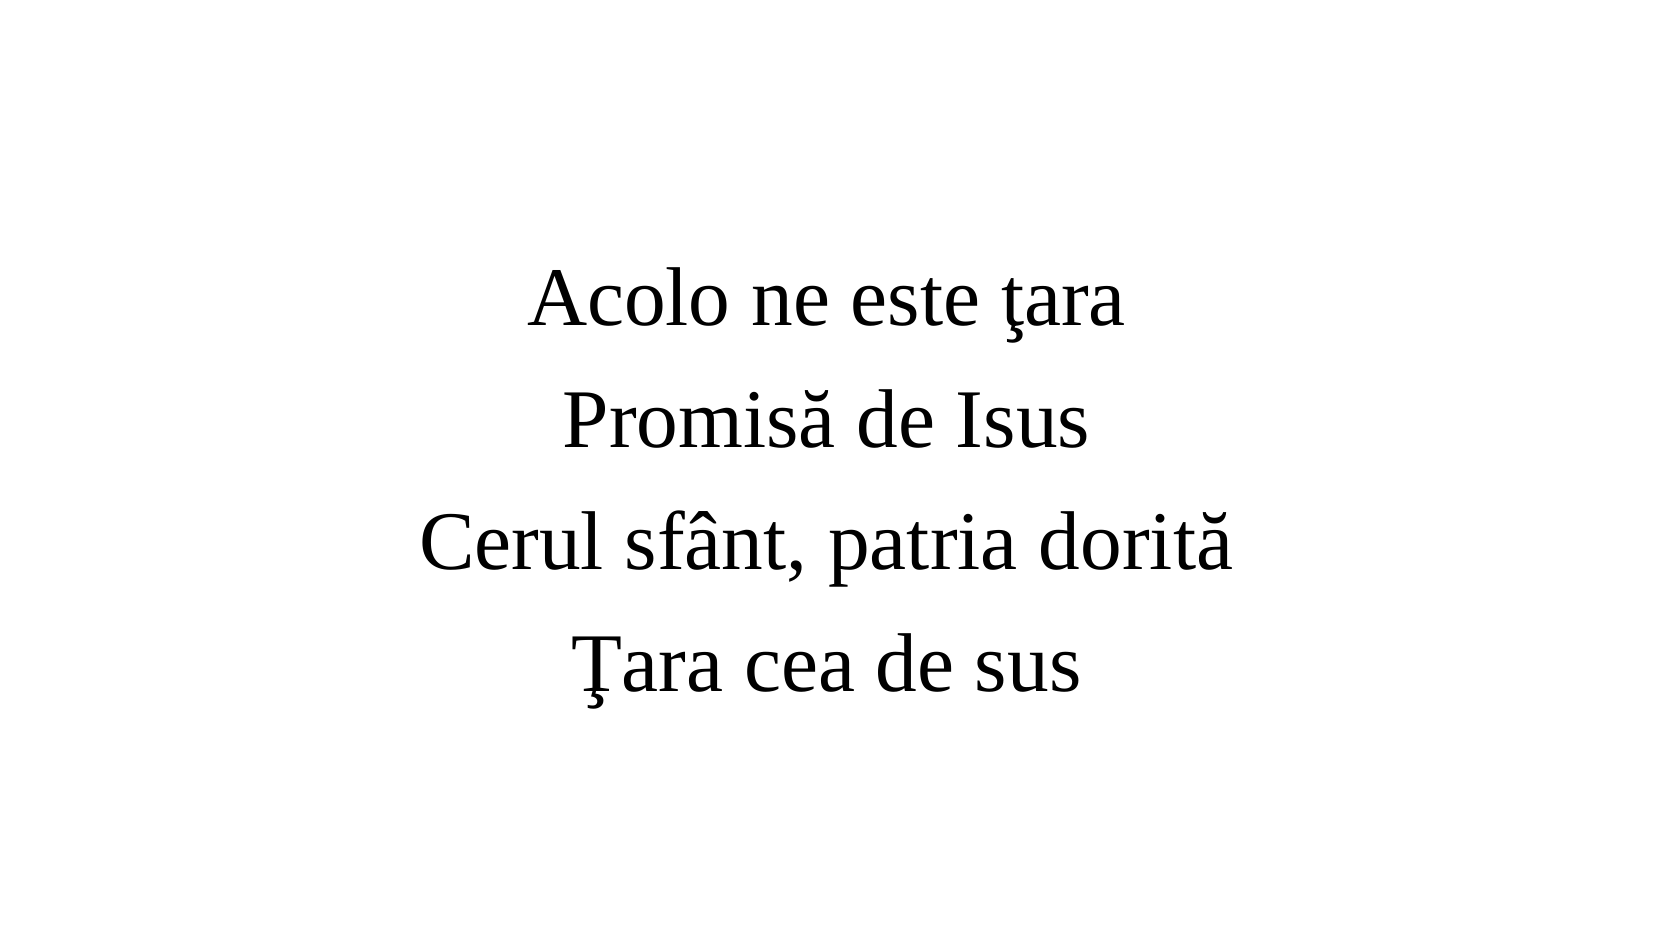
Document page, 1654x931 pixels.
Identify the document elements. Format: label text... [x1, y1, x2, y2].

subtitle Acolo ne este ţara Promisă de Isus Cerul sfânt, patria dorită Ţara cea de sus [118, 238, 1536, 712]
